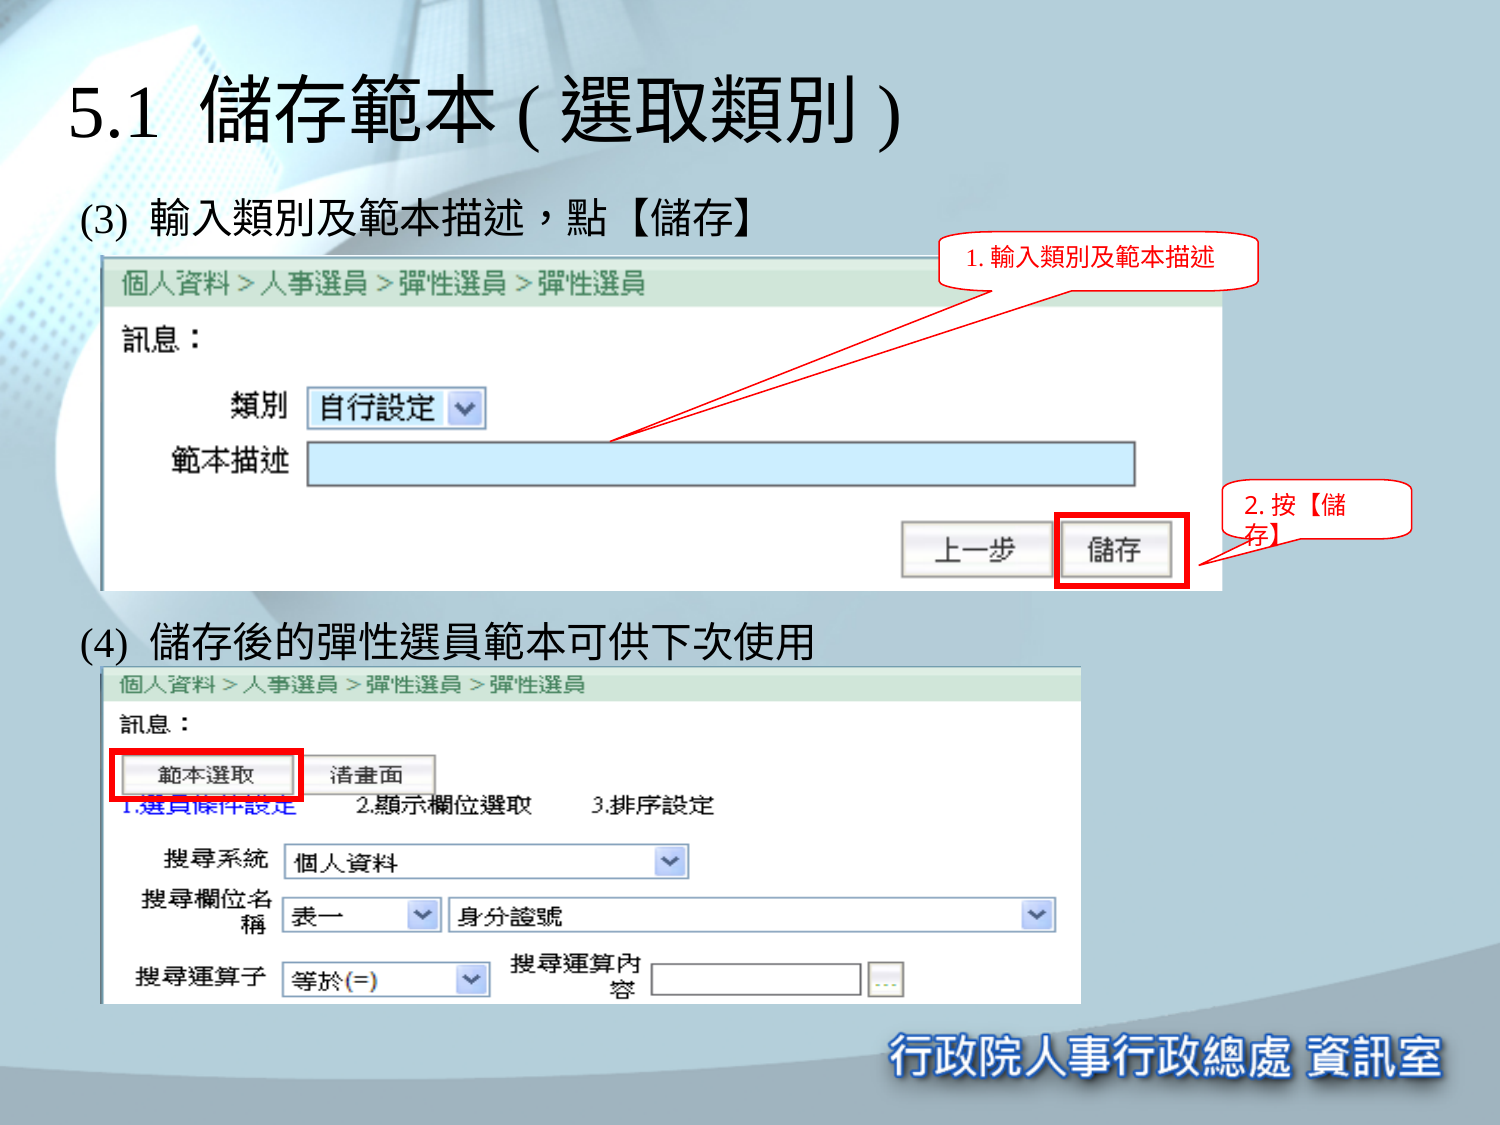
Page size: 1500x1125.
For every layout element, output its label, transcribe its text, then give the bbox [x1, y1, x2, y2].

text_box 5.1 儲存範本(選取類別) [53, 54, 1294, 161]
list (3) 輸入類別及範本描述，點【儲存】 (4) 儲存後的彈性選員範本可供下次使用 [64, 184, 1340, 860]
text_box 2.按【儲存】 [1198, 479, 1412, 566]
text_box 1.輸入類別及範本描述 [609, 231, 1259, 442]
picture [0, 0, 1500, 1125]
